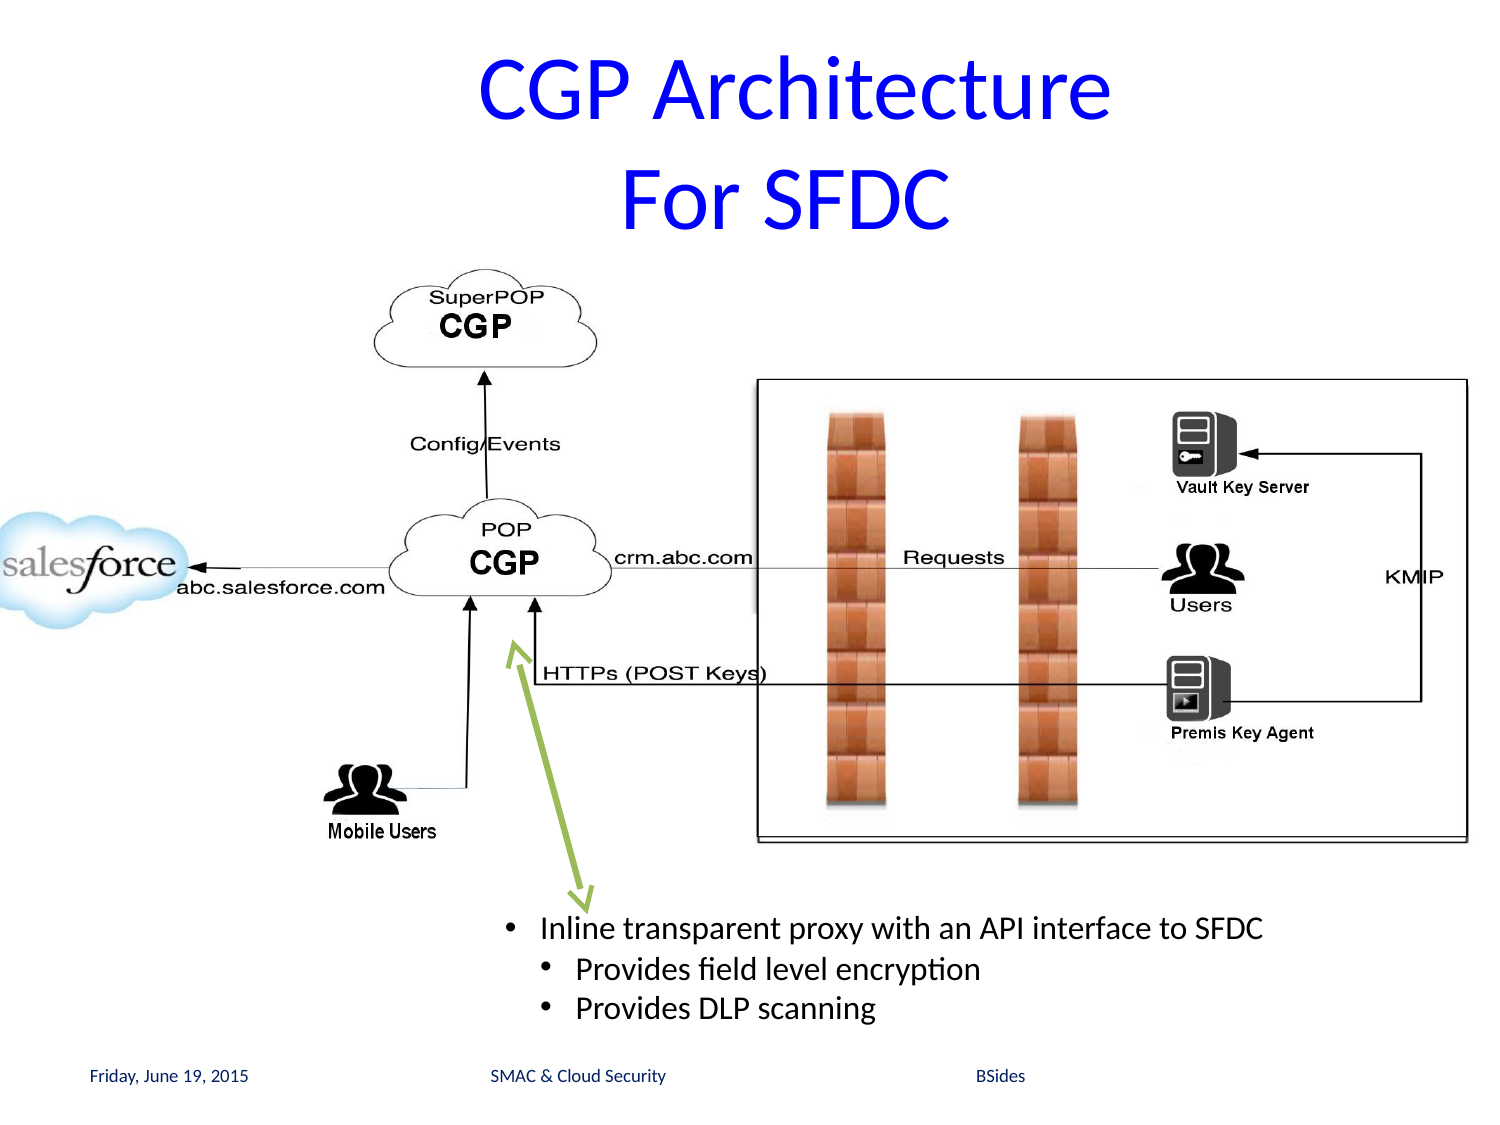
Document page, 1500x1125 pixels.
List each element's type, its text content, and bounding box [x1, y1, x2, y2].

text_box Friday, June 19, 2015 SMAC & Cloud Security BSides [74, 1042, 1395, 1103]
text_box CGP Architecture For SFDC [250, 20, 1364, 158]
text_box Inline transparent proxy with an API interface to SFDC Provides field level encryption Provides DLP scanning [490, 899, 1464, 1079]
picture [0, 253, 1500, 872]
